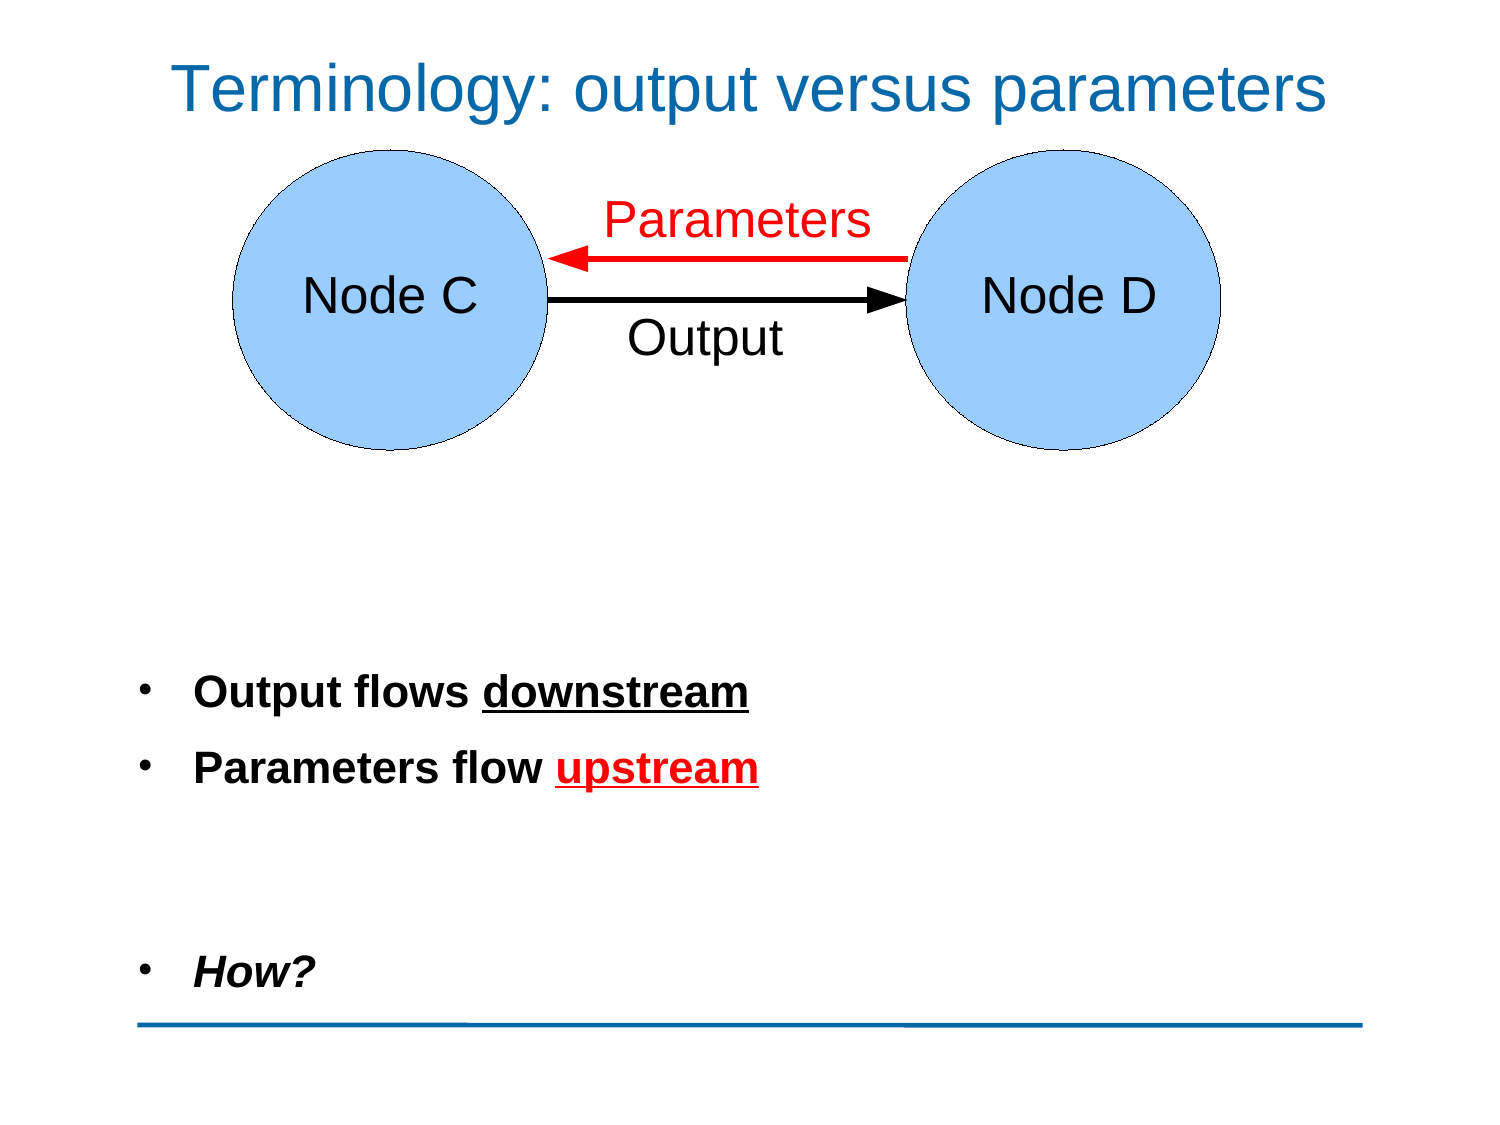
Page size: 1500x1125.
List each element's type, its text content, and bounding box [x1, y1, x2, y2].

title Terminology: output versus parameters [0, 6, 1500, 149]
text_box Parameters [588, 177, 888, 256]
text_box [232, 149, 548, 451]
text_box Output [612, 295, 799, 374]
text_box Node C [287, 254, 494, 332]
text_box Node D [966, 254, 1173, 332]
list Output flows downstream Parameters flow upstream How? [115, 645, 1387, 1005]
text_box [905, 149, 1221, 451]
